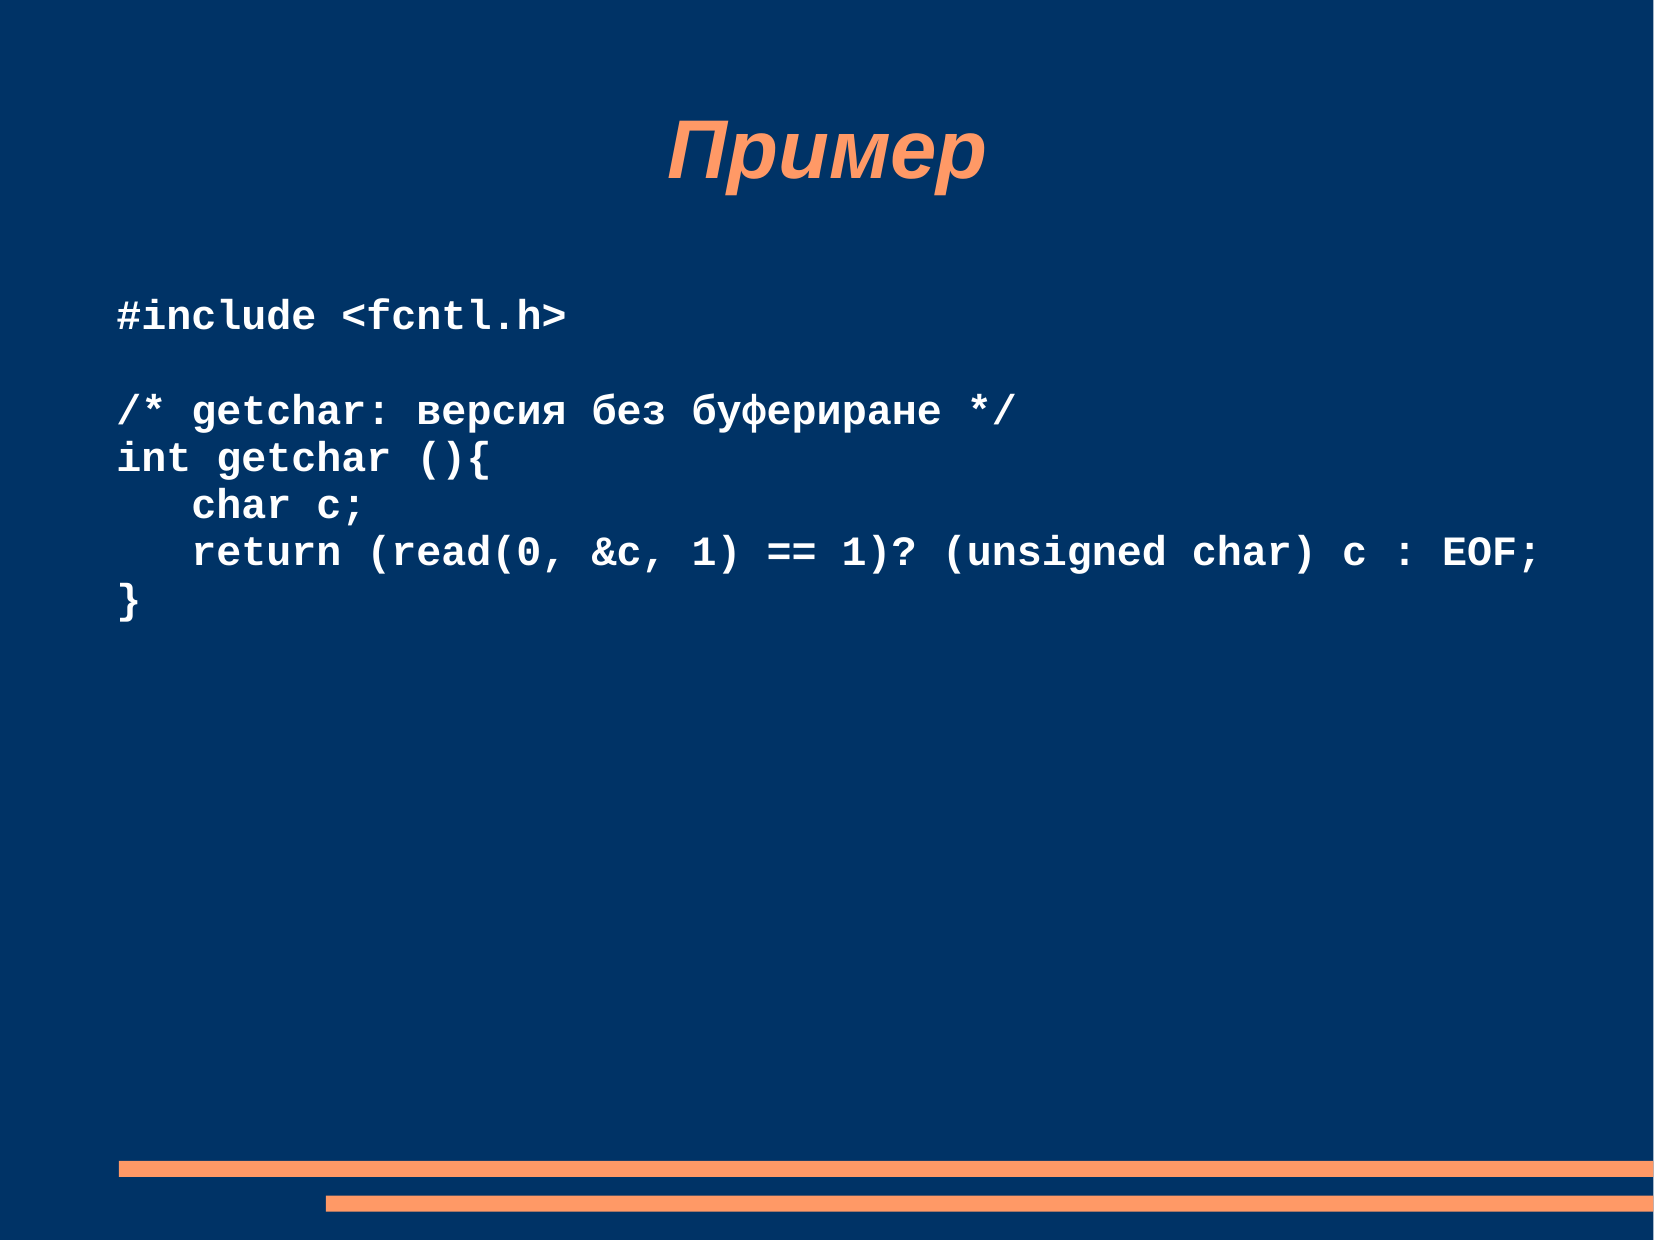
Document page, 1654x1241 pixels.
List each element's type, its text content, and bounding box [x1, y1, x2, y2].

title Пример [121, 46, 1534, 254]
text_box #include <fcntl.h> /* getchar: версия без буфериране */ int getchar (){ char c; return (read(0, &c, 1) == 1)? (unsigned char) c : EOF; } [101, 287, 1654, 685]
